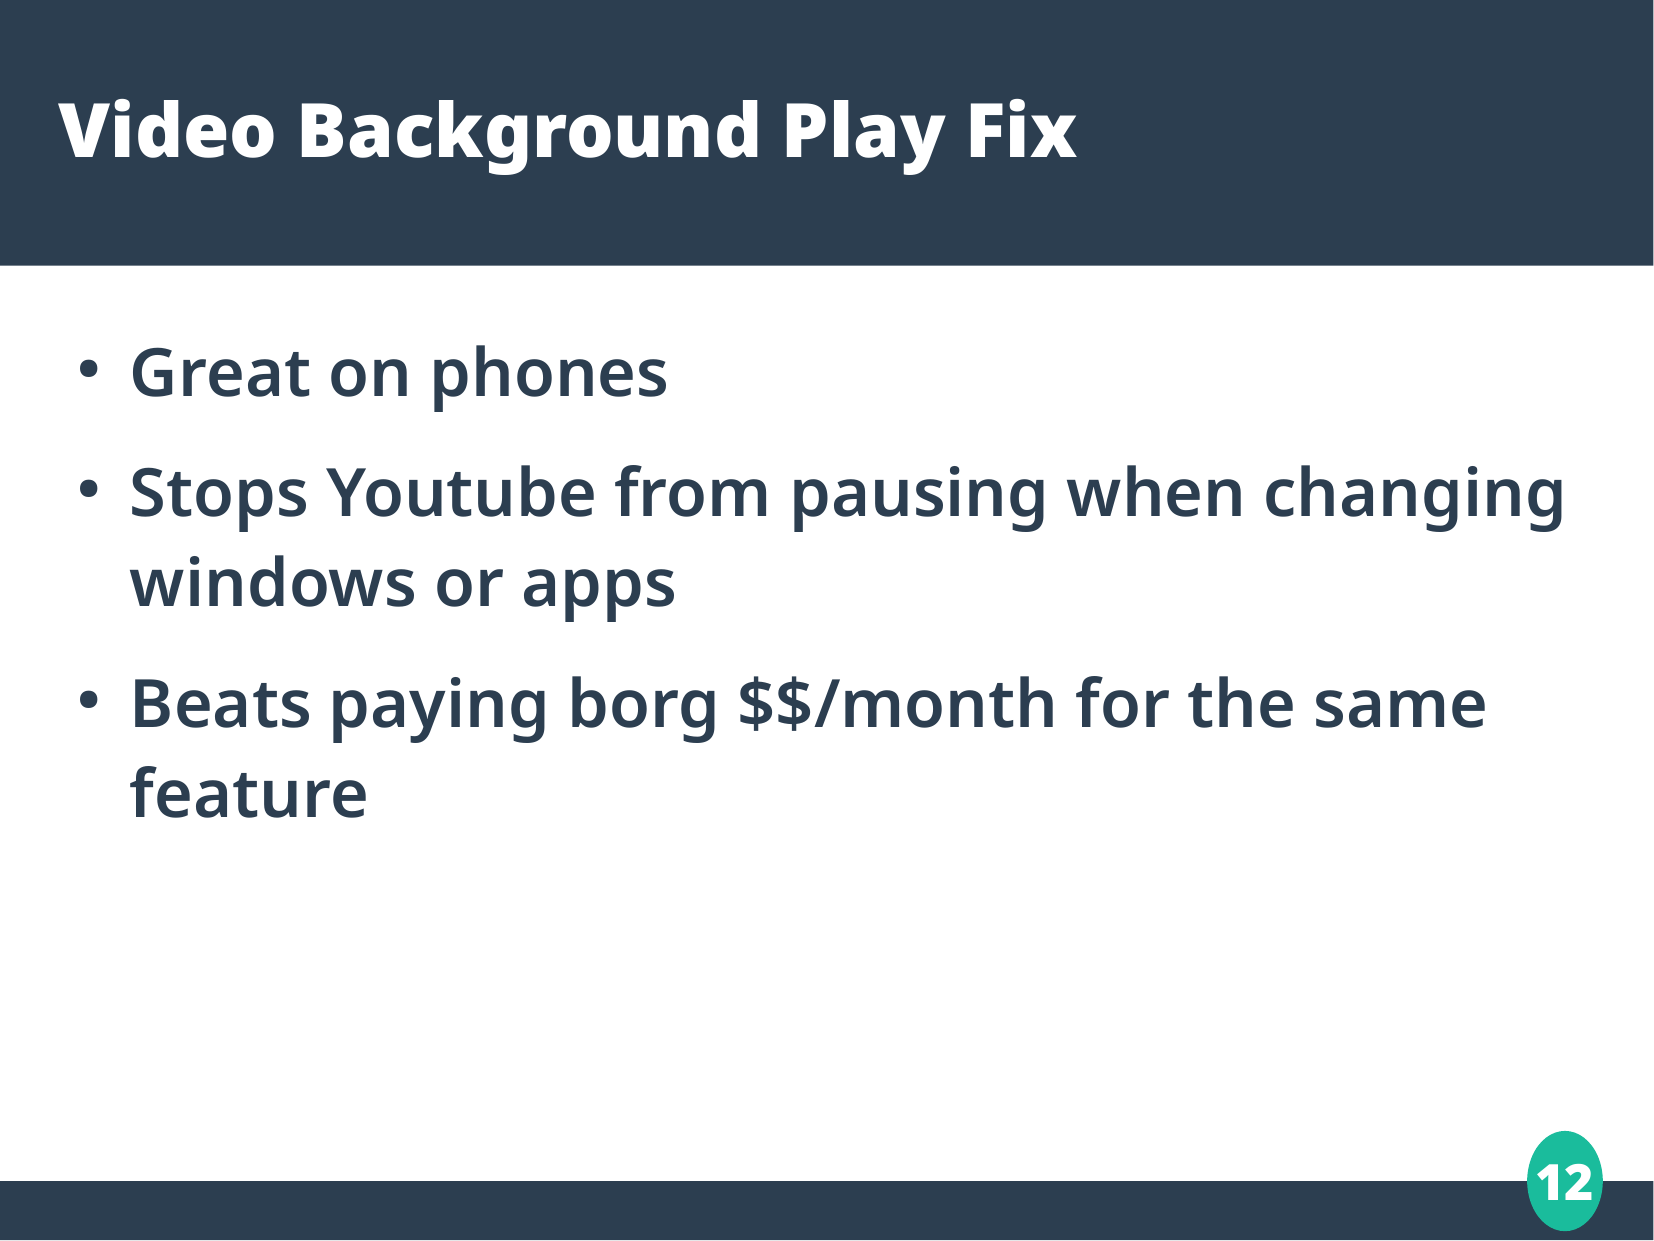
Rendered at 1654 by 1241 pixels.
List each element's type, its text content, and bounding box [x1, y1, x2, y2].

list Great on phones Stops Youtube from pausing when changing windows or apps Beats paying borg $$/month for the same feature [59, 324, 1595, 1152]
title Video Background Play Fix [59, 49, 1595, 207]
